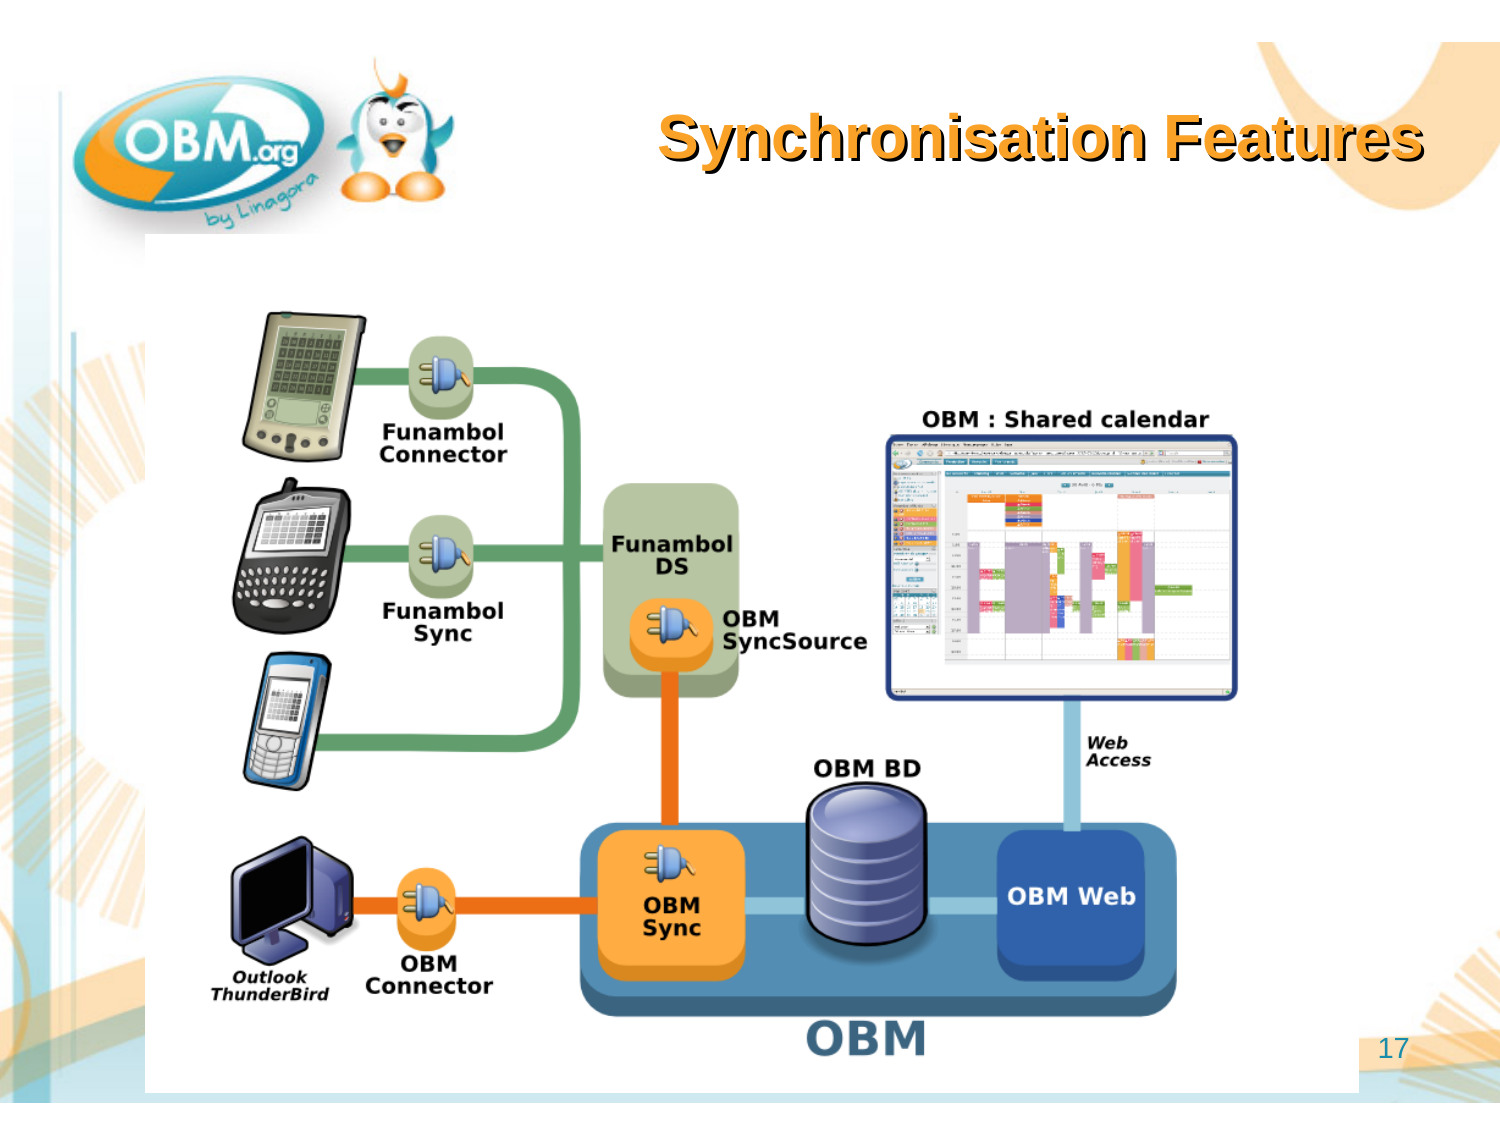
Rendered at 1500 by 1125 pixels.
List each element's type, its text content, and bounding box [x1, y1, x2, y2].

picture [0, 42, 1500, 1103]
title Synchronisation Features [466, 21, 1426, 257]
